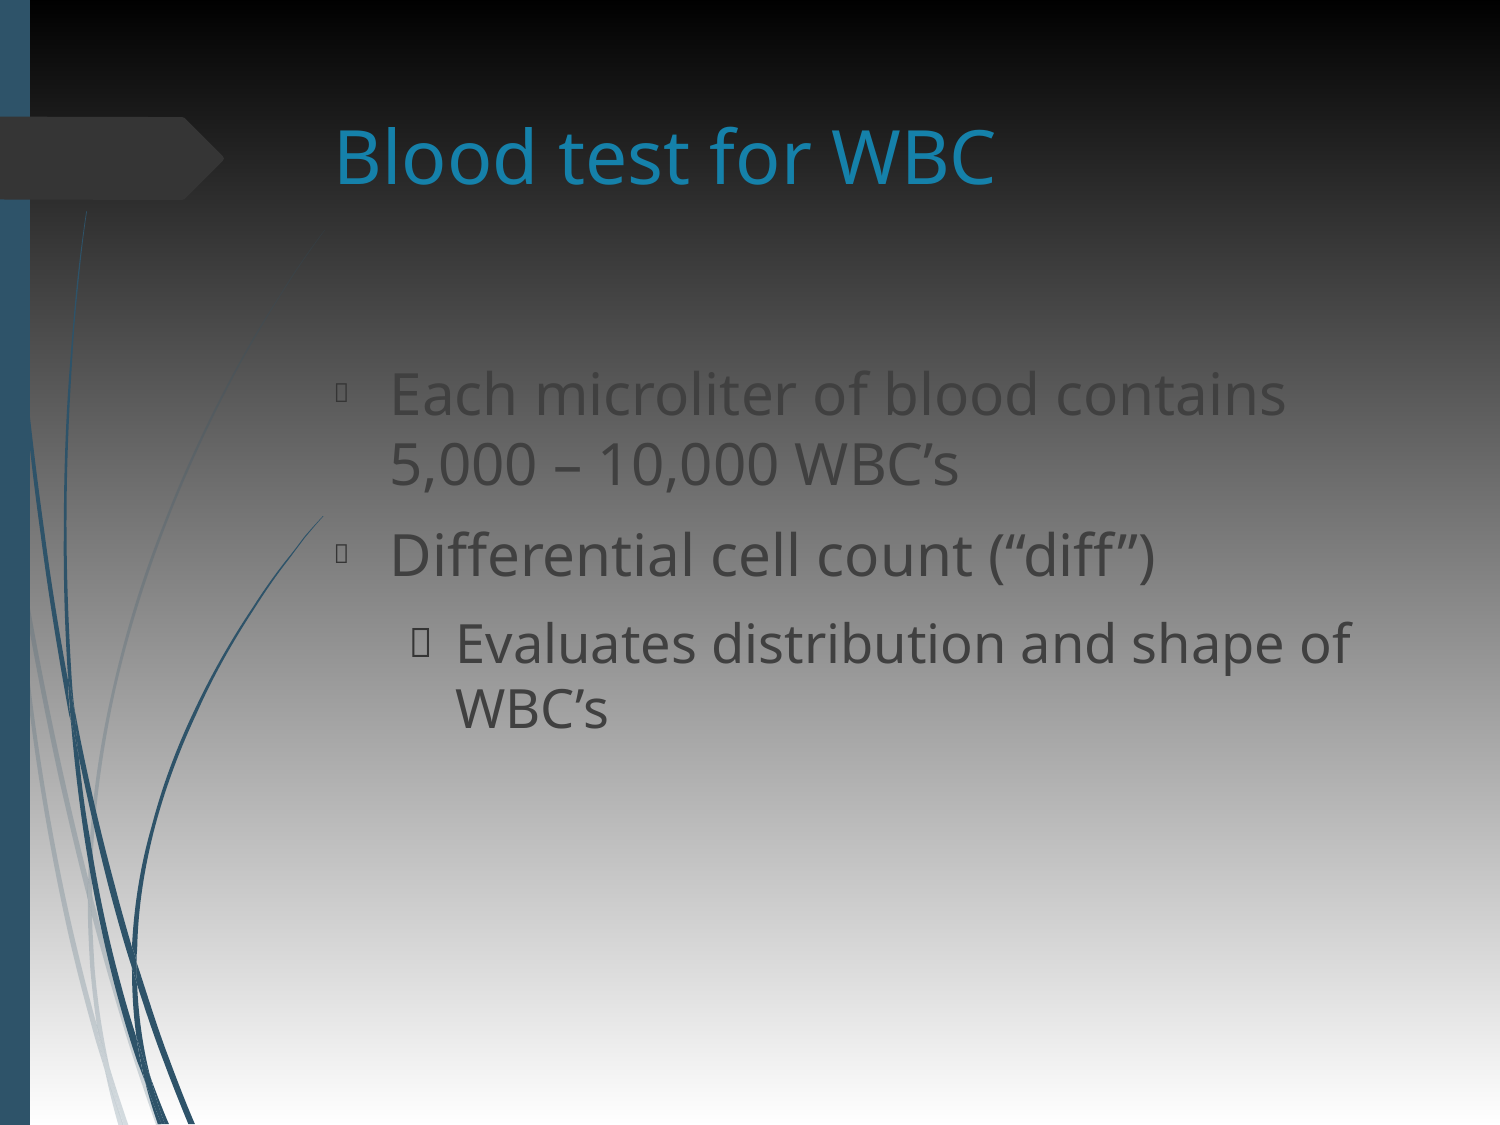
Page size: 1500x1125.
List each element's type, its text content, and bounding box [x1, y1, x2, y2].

title Blood test for WBC [319, 102, 1400, 313]
list Each microliter of blood contains 5,000 – 10,000 WBC’s Differential cell count (“diff”) Evaluates distribution and shape of WBC’s [318, 350, 1400, 970]
